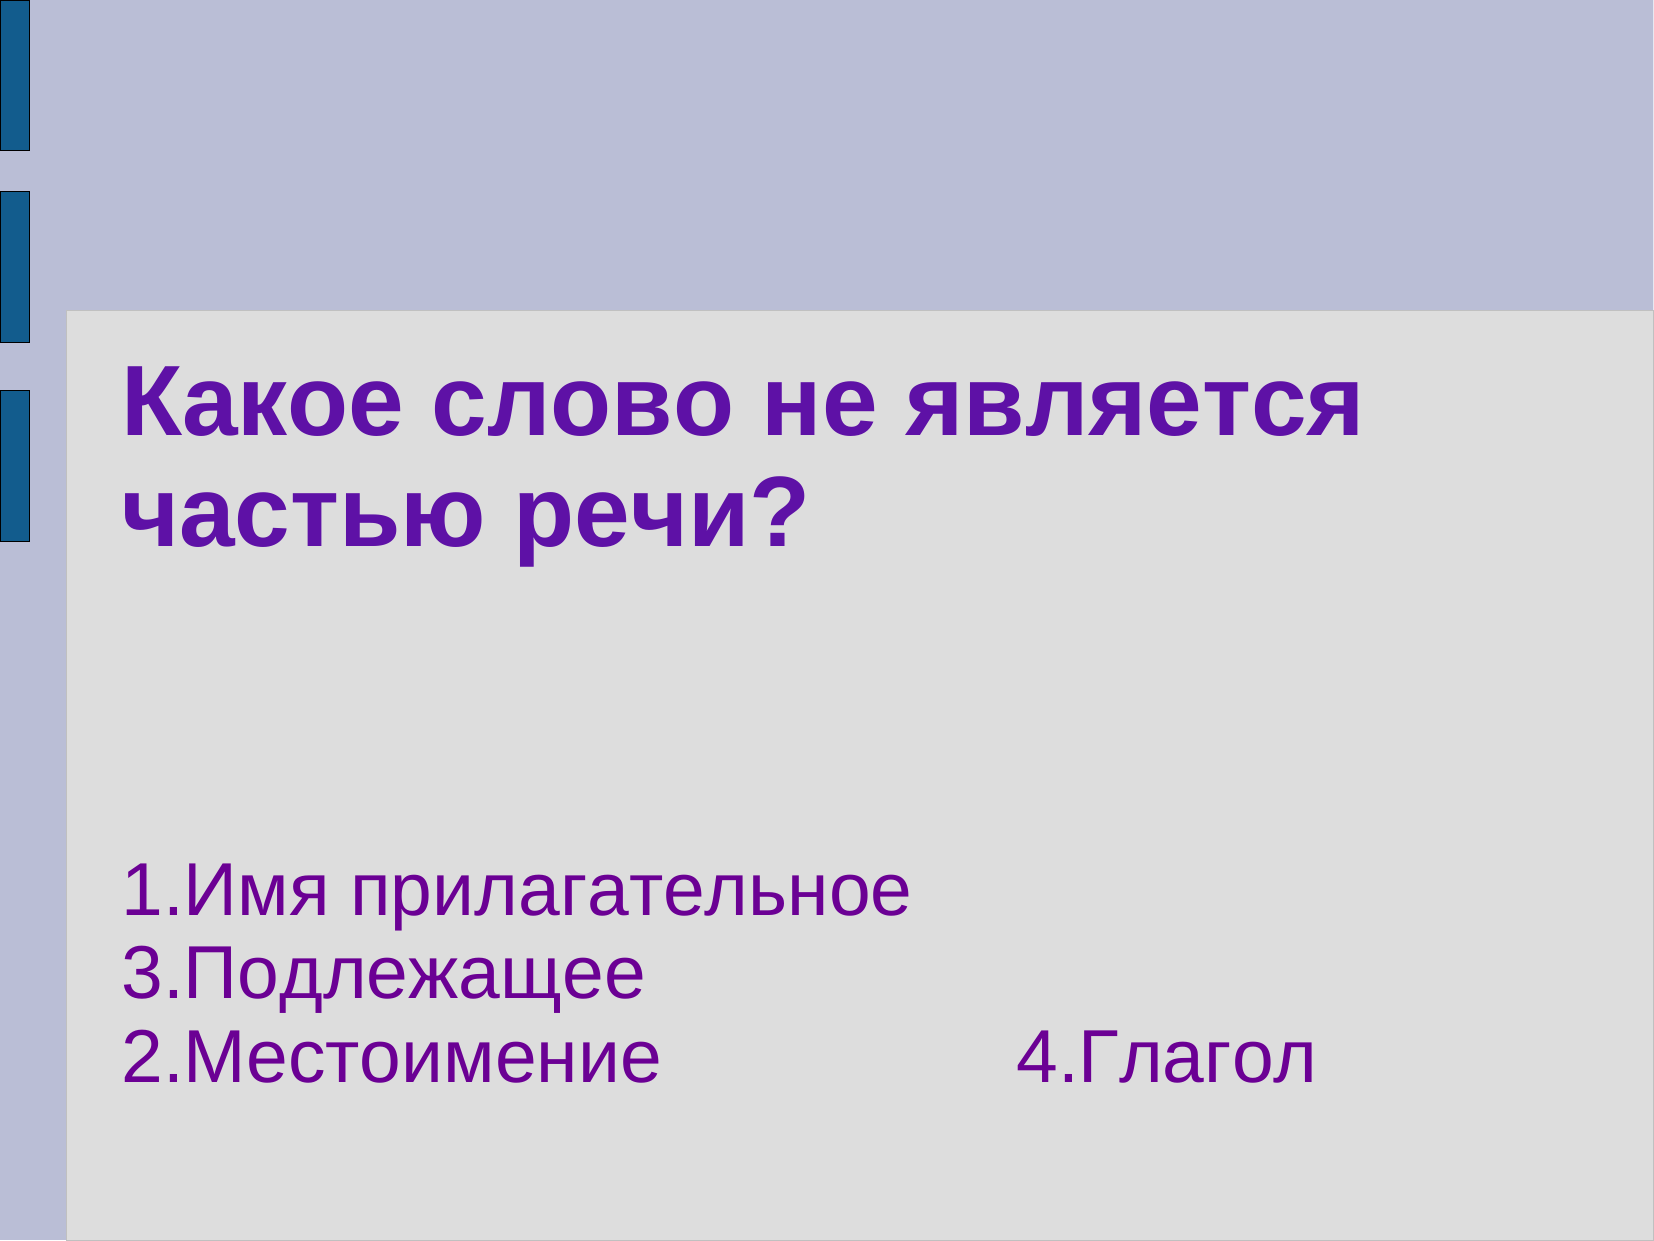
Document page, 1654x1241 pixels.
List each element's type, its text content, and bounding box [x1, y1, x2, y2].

list Какое слово не является частью речи? 1.Имя прилагательное 3.Подлежащее 2.Местоимение 4.Глагол [121, 344, 1534, 1127]
